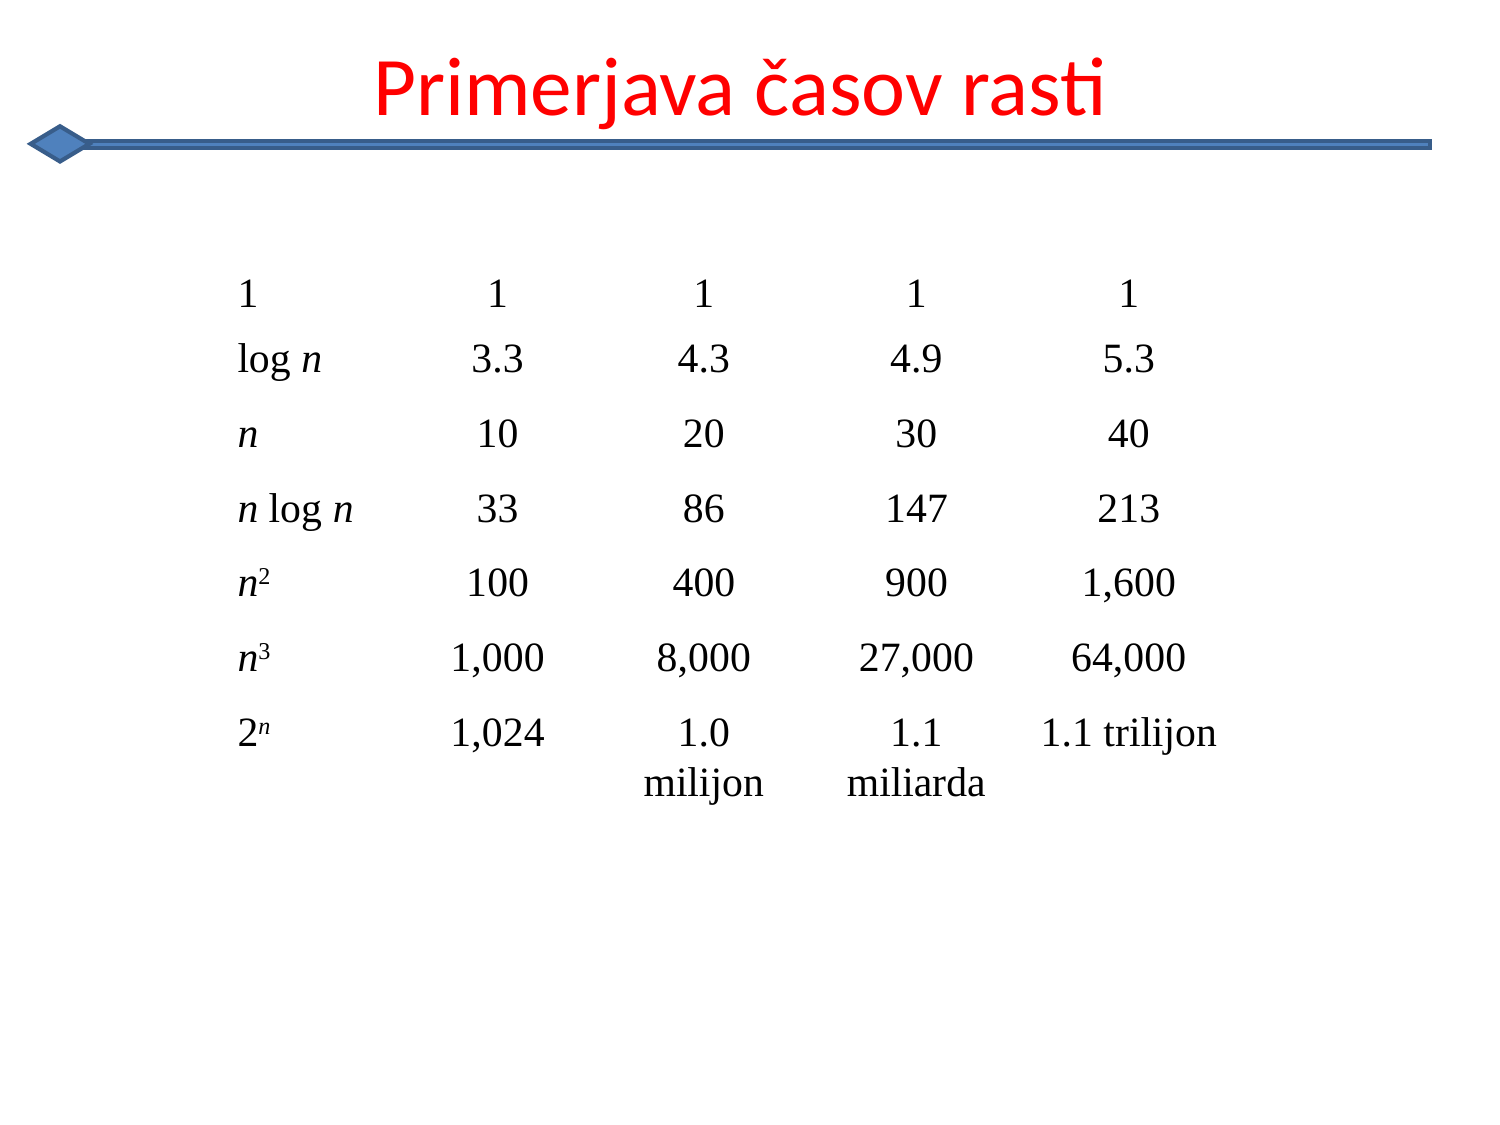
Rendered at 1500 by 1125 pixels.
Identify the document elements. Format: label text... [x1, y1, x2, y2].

table_cell 3.3 [398, 323, 598, 398]
table_cell 1,000 [398, 623, 598, 698]
table_header 1 [398, 258, 598, 323]
table_cell 400 [598, 548, 810, 623]
table_cell 40 [1023, 398, 1235, 473]
table_header 1 [598, 258, 810, 323]
table_cell 10 [398, 398, 598, 473]
table_cell 900 [810, 548, 1023, 623]
table_cell 1,024 [398, 698, 598, 813]
table_cell n log n [223, 473, 398, 548]
table_cell 64,000 [1023, 623, 1235, 698]
table_cell 1.1 trilijon [1023, 698, 1235, 813]
table_cell 4.3 [598, 323, 810, 398]
table_cell 2n [223, 698, 398, 813]
table_cell n [223, 398, 398, 473]
table_cell 20 [598, 398, 810, 473]
table_cell 86 [598, 473, 810, 548]
table_cell 1.0 milijon [598, 698, 810, 813]
table_cell 27,000 [810, 623, 1023, 698]
table_header 1 [223, 258, 398, 323]
table_cell 213 [1023, 473, 1235, 548]
table_cell log n [223, 323, 398, 398]
table_cell 147 [810, 473, 1023, 548]
table_cell 33 [398, 473, 598, 548]
table_cell 30 [810, 398, 1023, 473]
table_header 1 [1023, 258, 1235, 323]
table_cell n2 [223, 548, 398, 623]
table_cell 1.1 miliarda [810, 698, 1023, 813]
table_cell n3 [223, 623, 398, 698]
title Primerjava časov rasti [75, 23, 1426, 141]
table_cell 100 [398, 548, 598, 623]
table_cell 5.3 [1023, 323, 1235, 398]
table_cell 1,600 [1023, 548, 1235, 623]
table_cell 8,000 [598, 623, 810, 698]
table_cell 4.9 [810, 323, 1023, 398]
table_header 1 [810, 258, 1023, 323]
